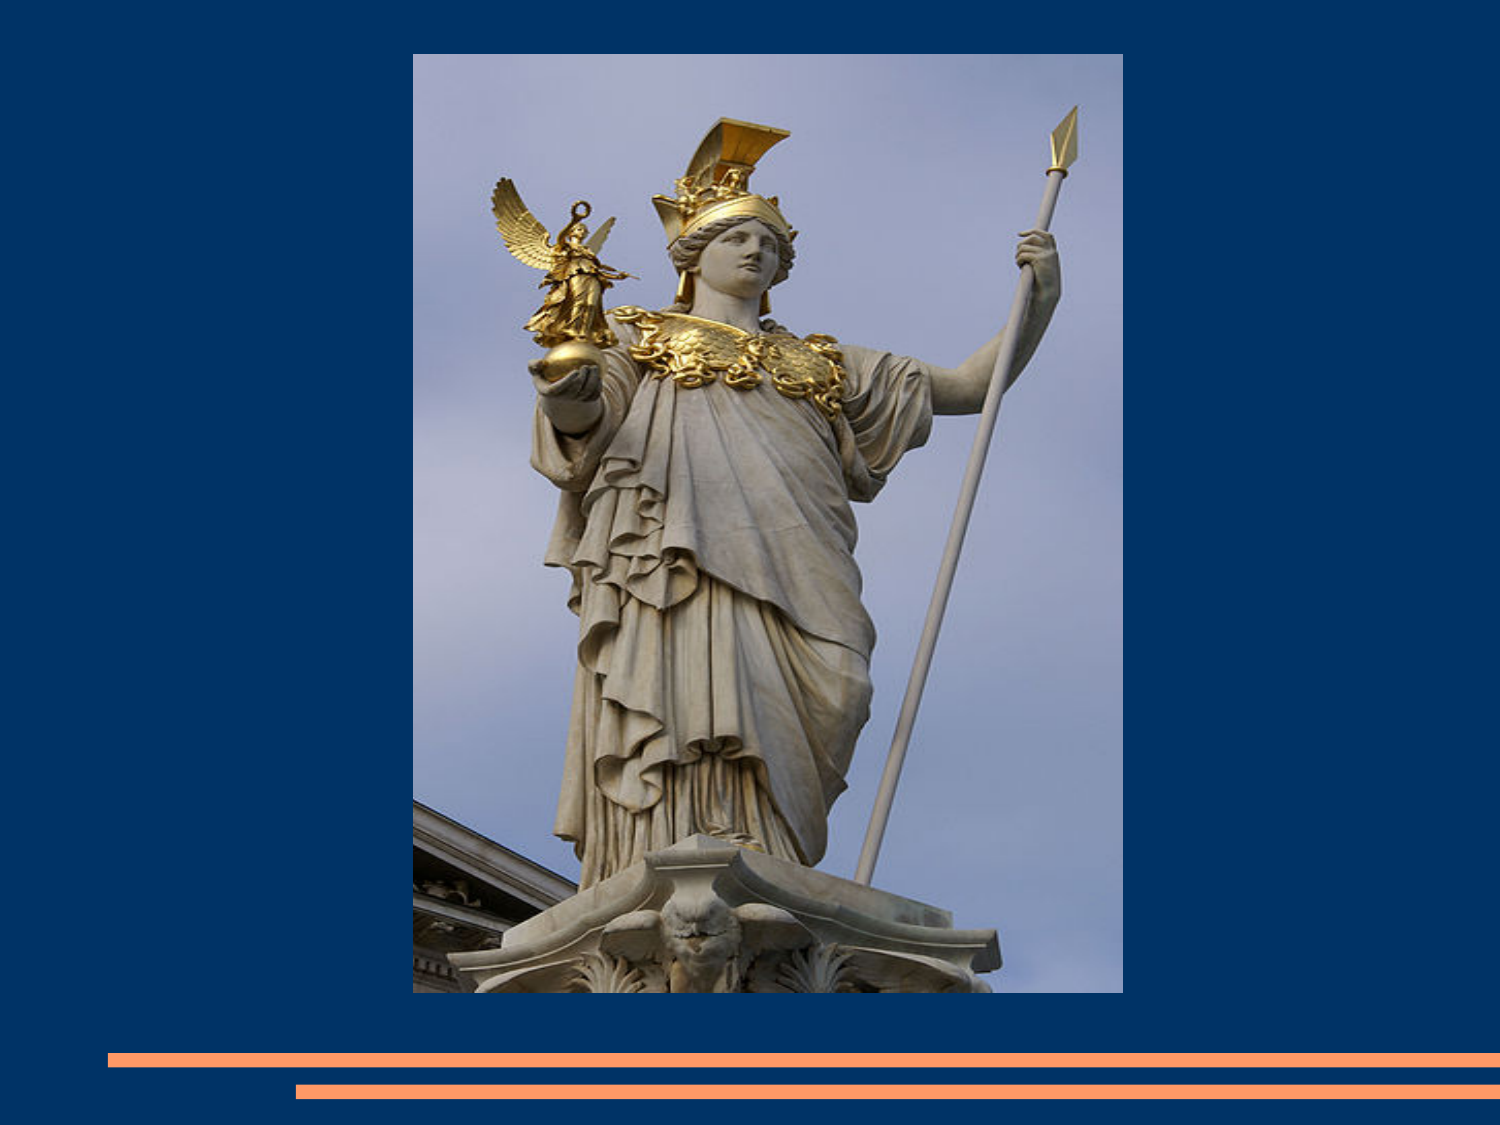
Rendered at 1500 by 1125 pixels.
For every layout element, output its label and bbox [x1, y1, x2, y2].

picture [413, 54, 1123, 993]
